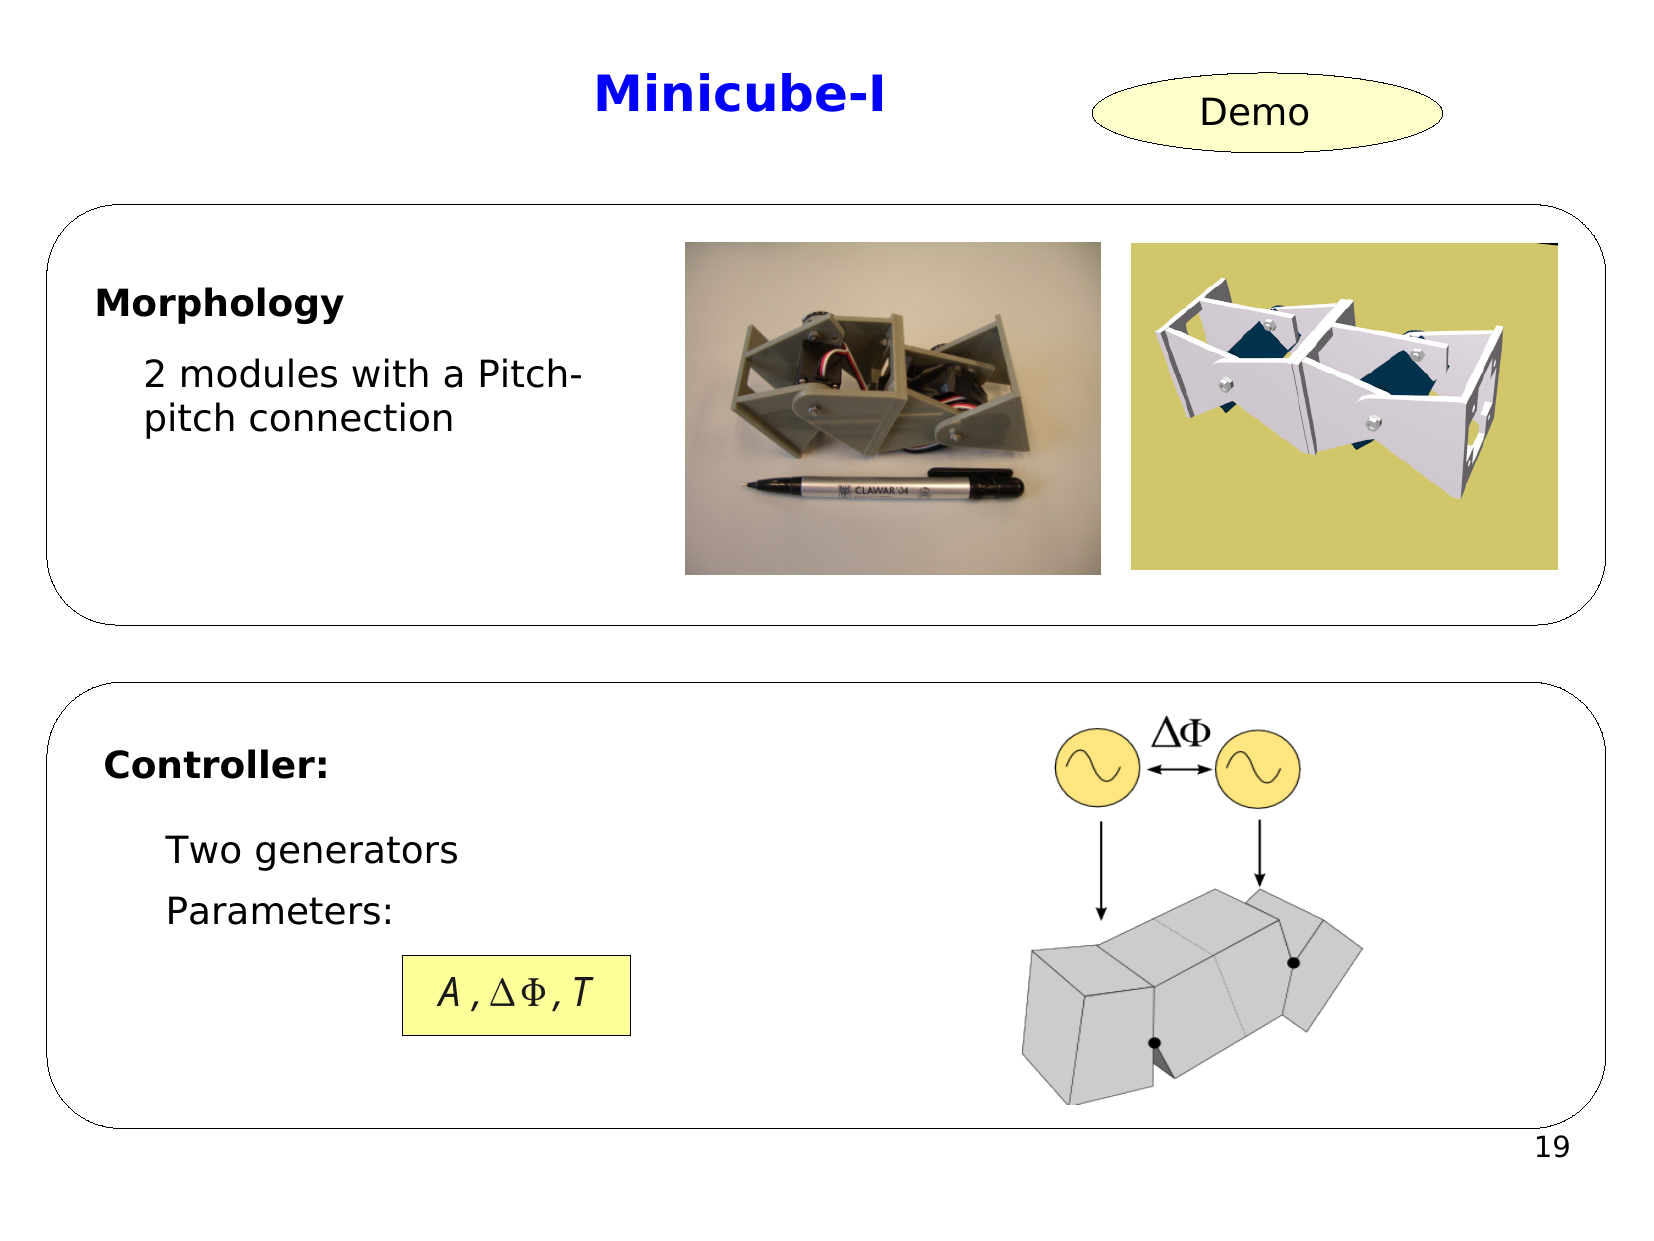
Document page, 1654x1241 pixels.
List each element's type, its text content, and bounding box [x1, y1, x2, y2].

text_box Minicube-I [578, 57, 903, 131]
chart [426, 968, 604, 1017]
text_box [1092, 72, 1443, 153]
picture [1022, 715, 1363, 1105]
picture [685, 242, 1101, 575]
text_box Two generators Parameters: [138, 821, 488, 941]
picture [1131, 243, 1558, 570]
text_box Controller: [76, 736, 359, 795]
text_box Demo [1184, 83, 1326, 142]
text_box 2 modules with a Pitch-pitch connection [128, 345, 660, 448]
text_box [402, 955, 631, 1036]
text_box Morphology [67, 274, 386, 333]
